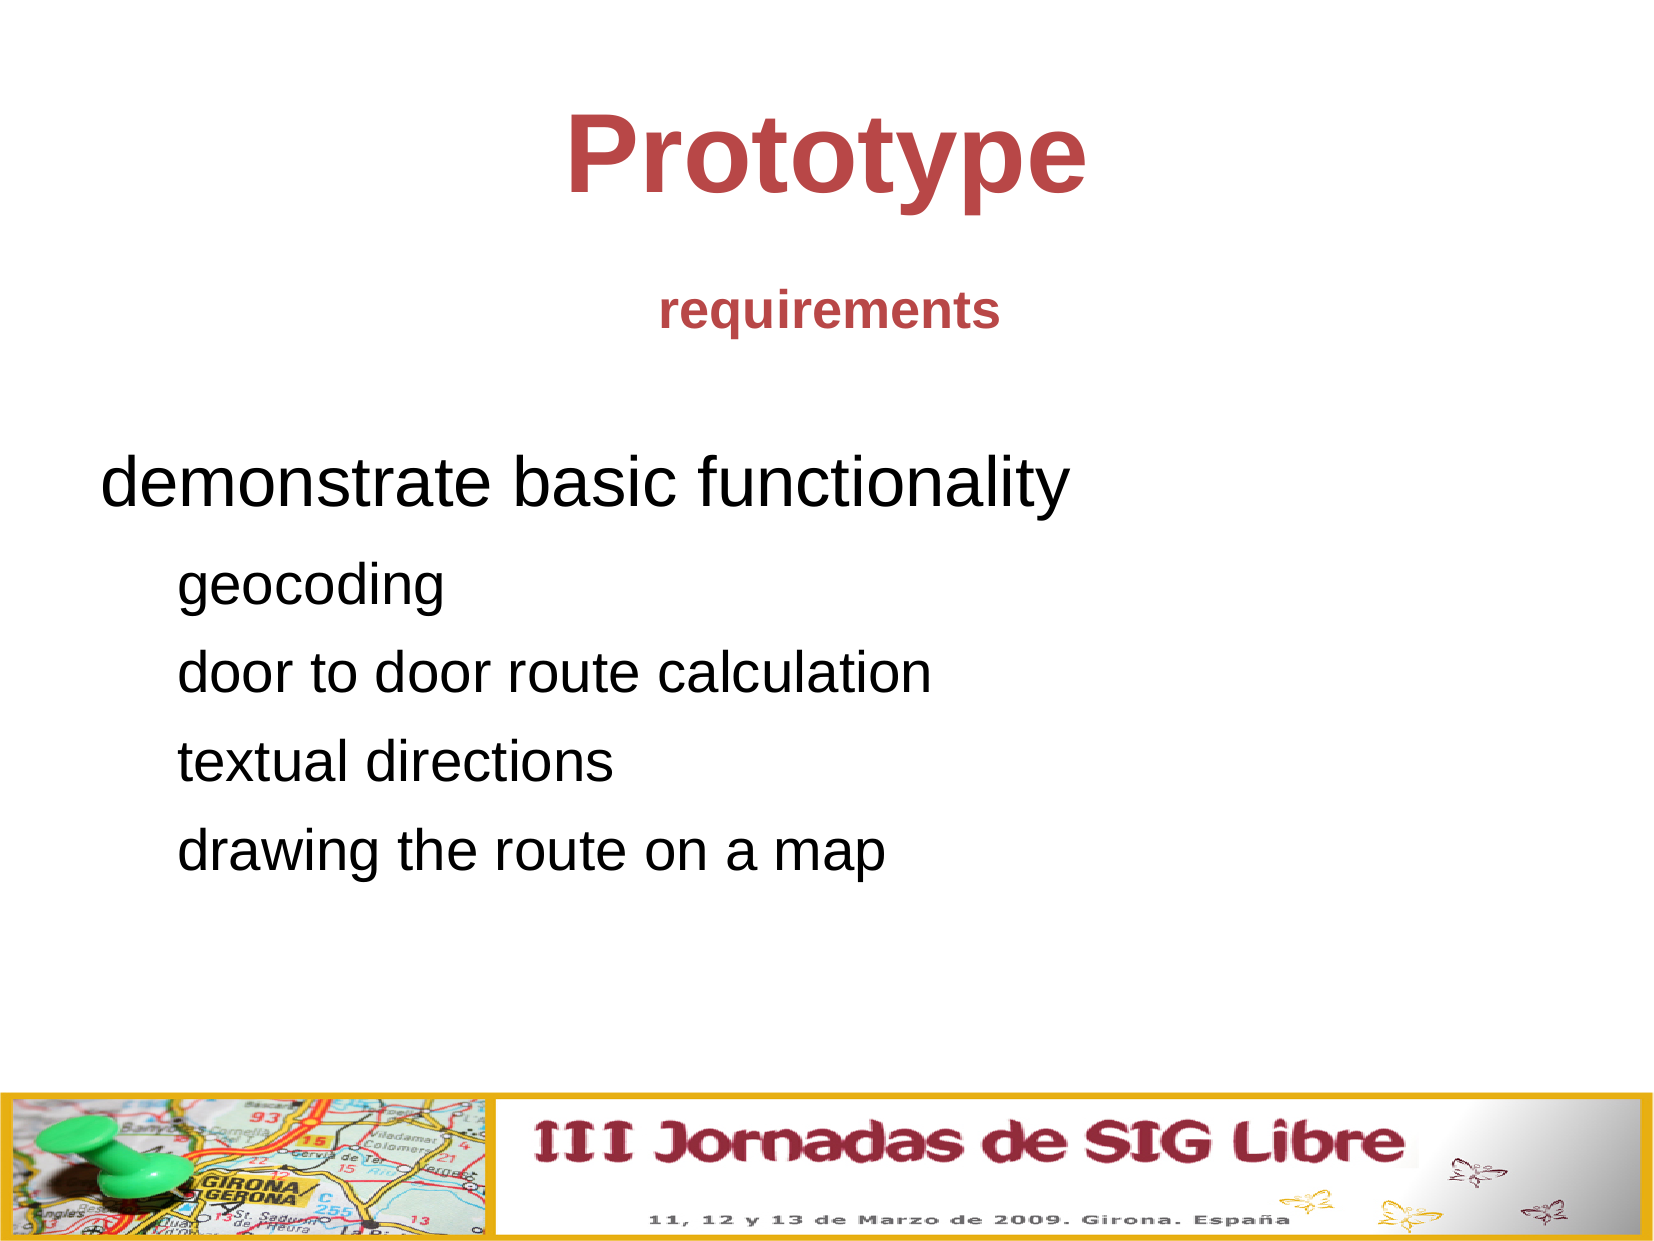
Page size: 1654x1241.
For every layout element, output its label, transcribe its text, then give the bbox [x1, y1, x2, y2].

text_box requirements [643, 271, 1019, 369]
title Prototype [82, 49, 1571, 257]
picture [0, 1092, 1654, 1241]
list demonstrate basic functionality geocoding door to door route calculation textual directions drawing the route on a map [82, 442, 1571, 1047]
